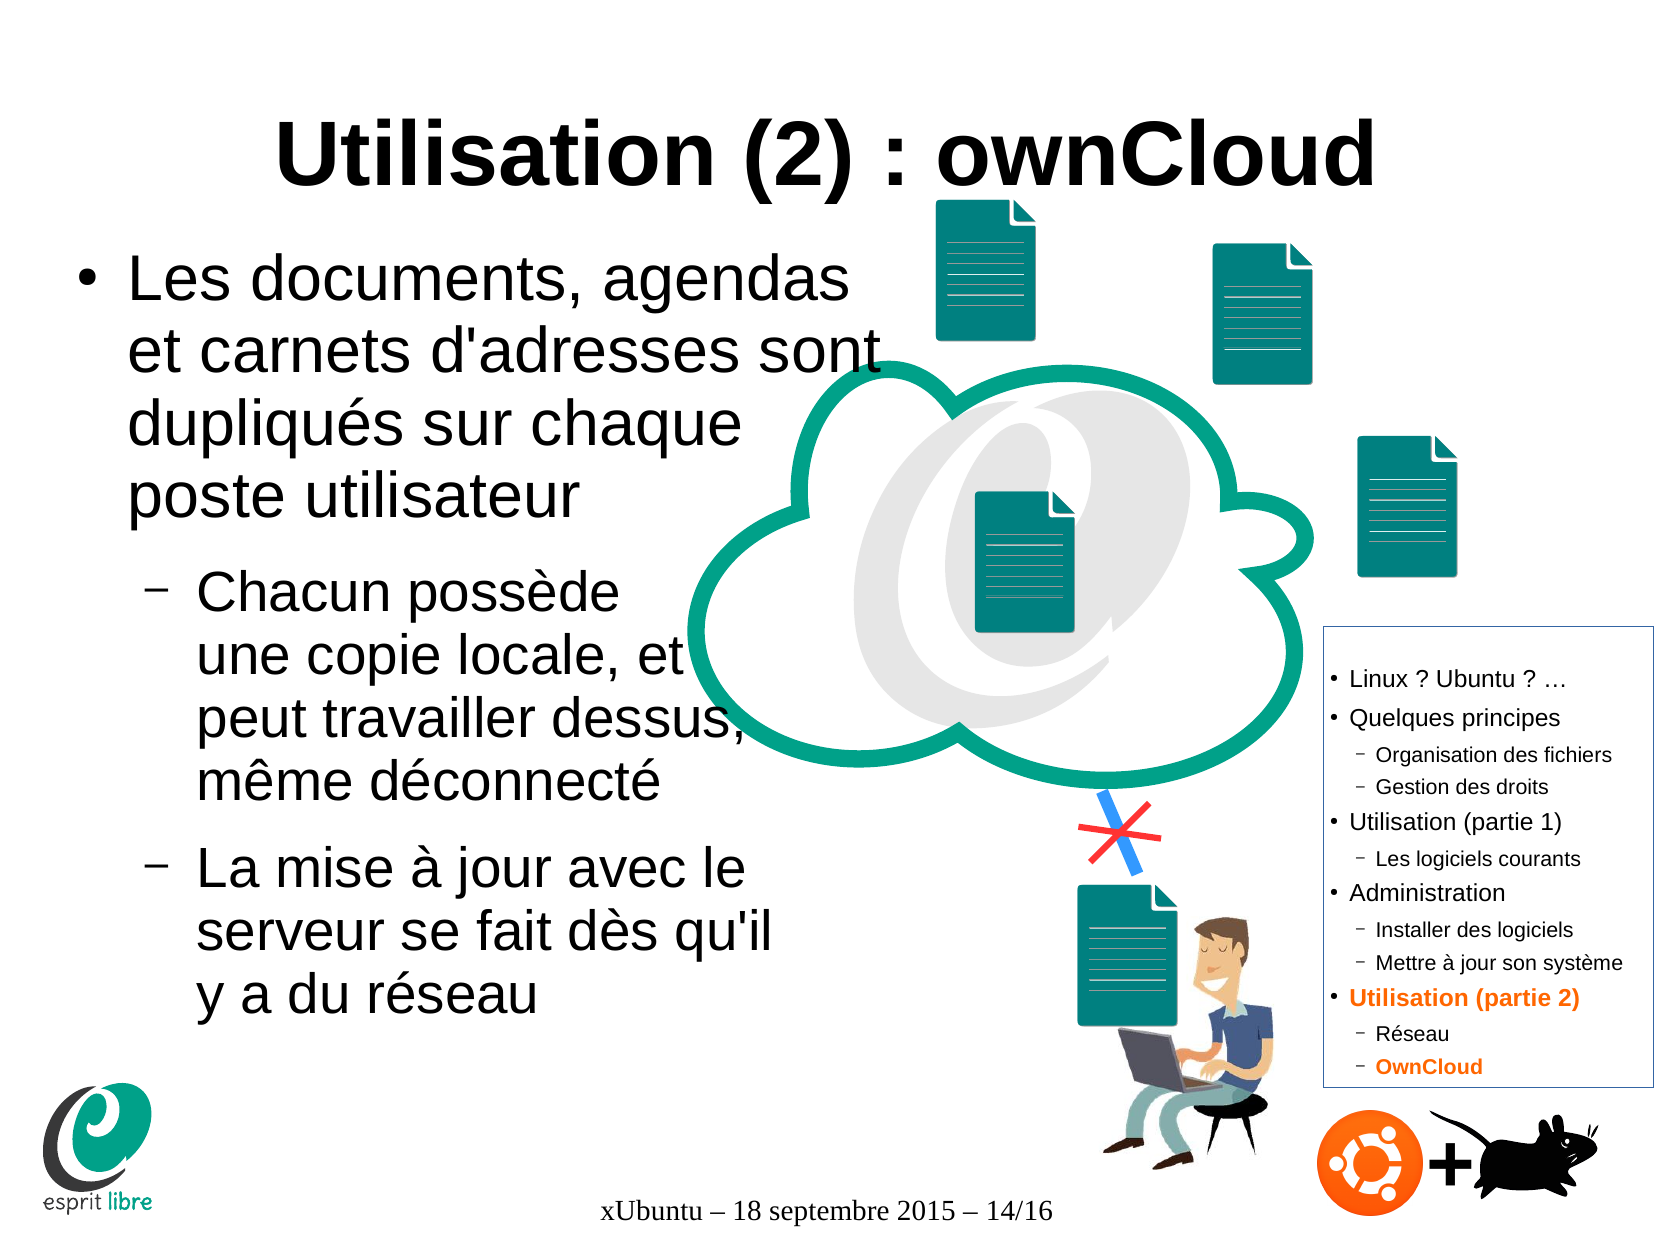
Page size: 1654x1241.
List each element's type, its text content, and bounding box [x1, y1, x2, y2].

picture [909, 188, 1067, 347]
list Les documents, agendas et carnets d'adresses sont dupliqués sur chaque poste utilisateur Chacun possède une copie locale, et peut travailler dessus, même déconnecté La mise à jour avec le serveur se fait dès qu'il y a du réseau [59, 242, 1175, 1028]
picture [1331, 425, 1489, 583]
title Utilisation (2) : ownCloud [83, 49, 1572, 257]
picture [1175, 232, 1344, 792]
picture [1317, 1110, 1423, 1216]
picture [1051, 874, 1315, 1170]
picture [948, 480, 1106, 638]
list Linux ? Ubuntu ? … Quelques principes Organisation des fichiers Gestion des droits Utilisation (partie 1) Les logiciels courants Administration Installer des logiciels Mettre à jour son système Utilisation (partie 2) Réseau OwnCloud [1323, 626, 1654, 1088]
